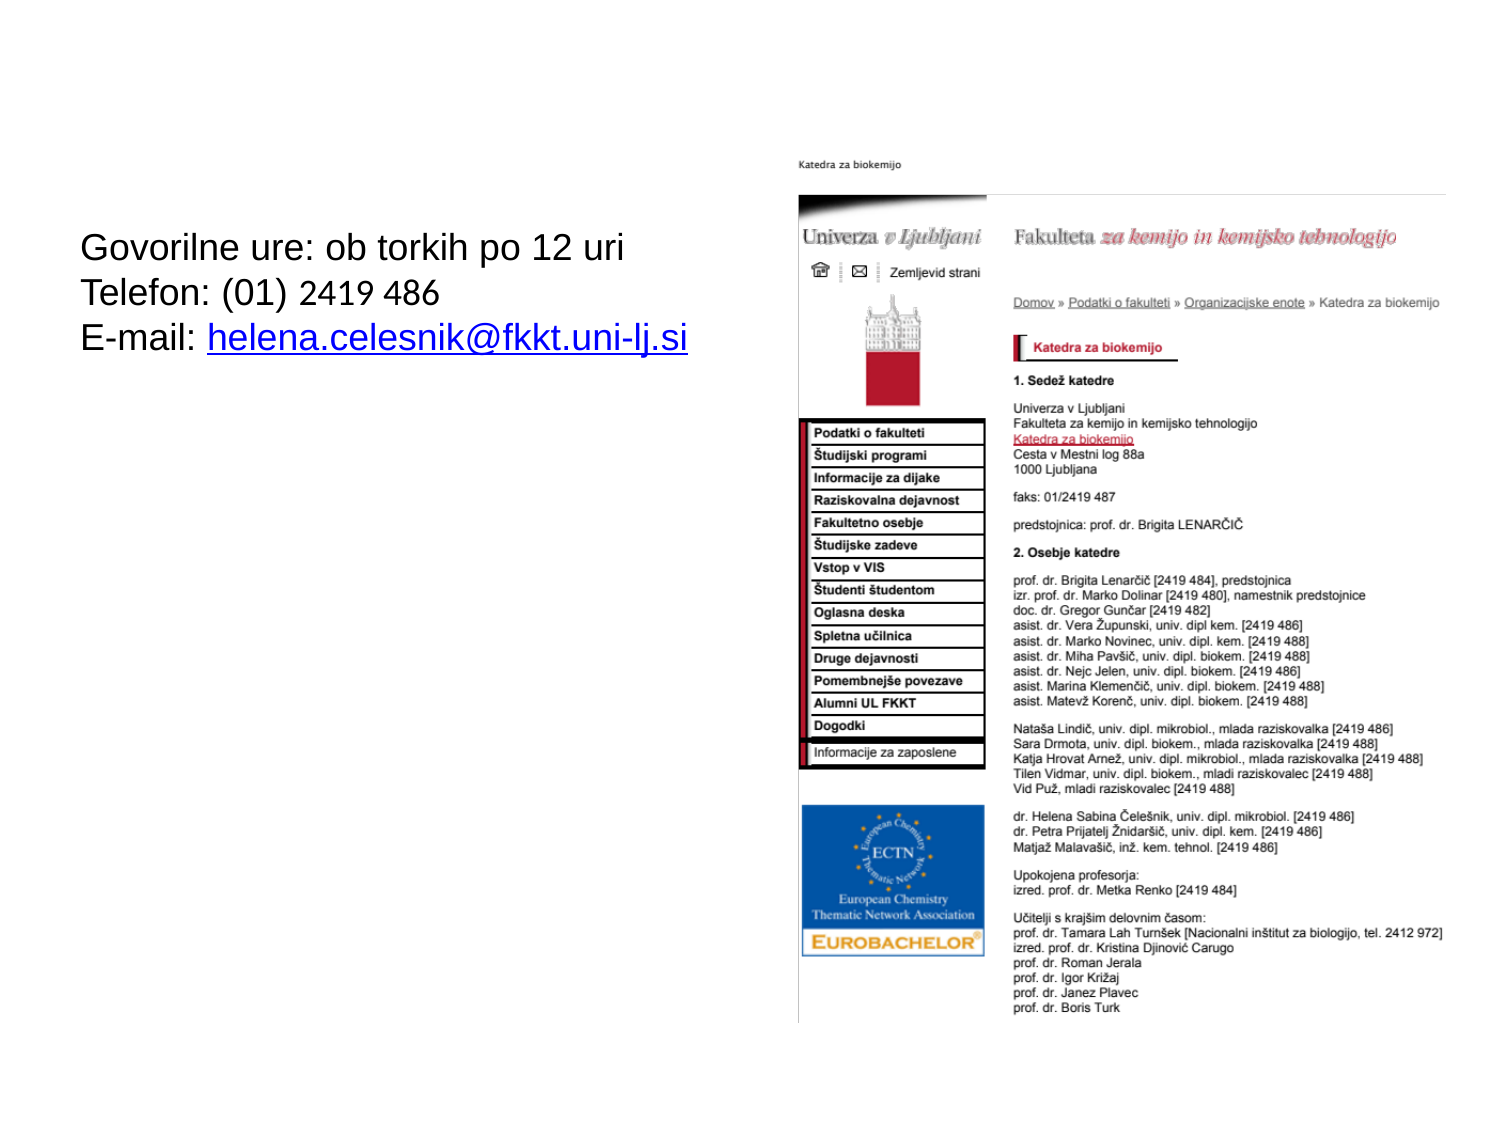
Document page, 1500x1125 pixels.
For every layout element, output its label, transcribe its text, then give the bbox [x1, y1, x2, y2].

text_box Govorilne ure: ob torkih po 12 uri Telefon: (01) 2419 486 E-mail: helena.celesnik@fkkt.uni-lj.si [65, 215, 703, 501]
picture [773, 151, 1446, 1023]
